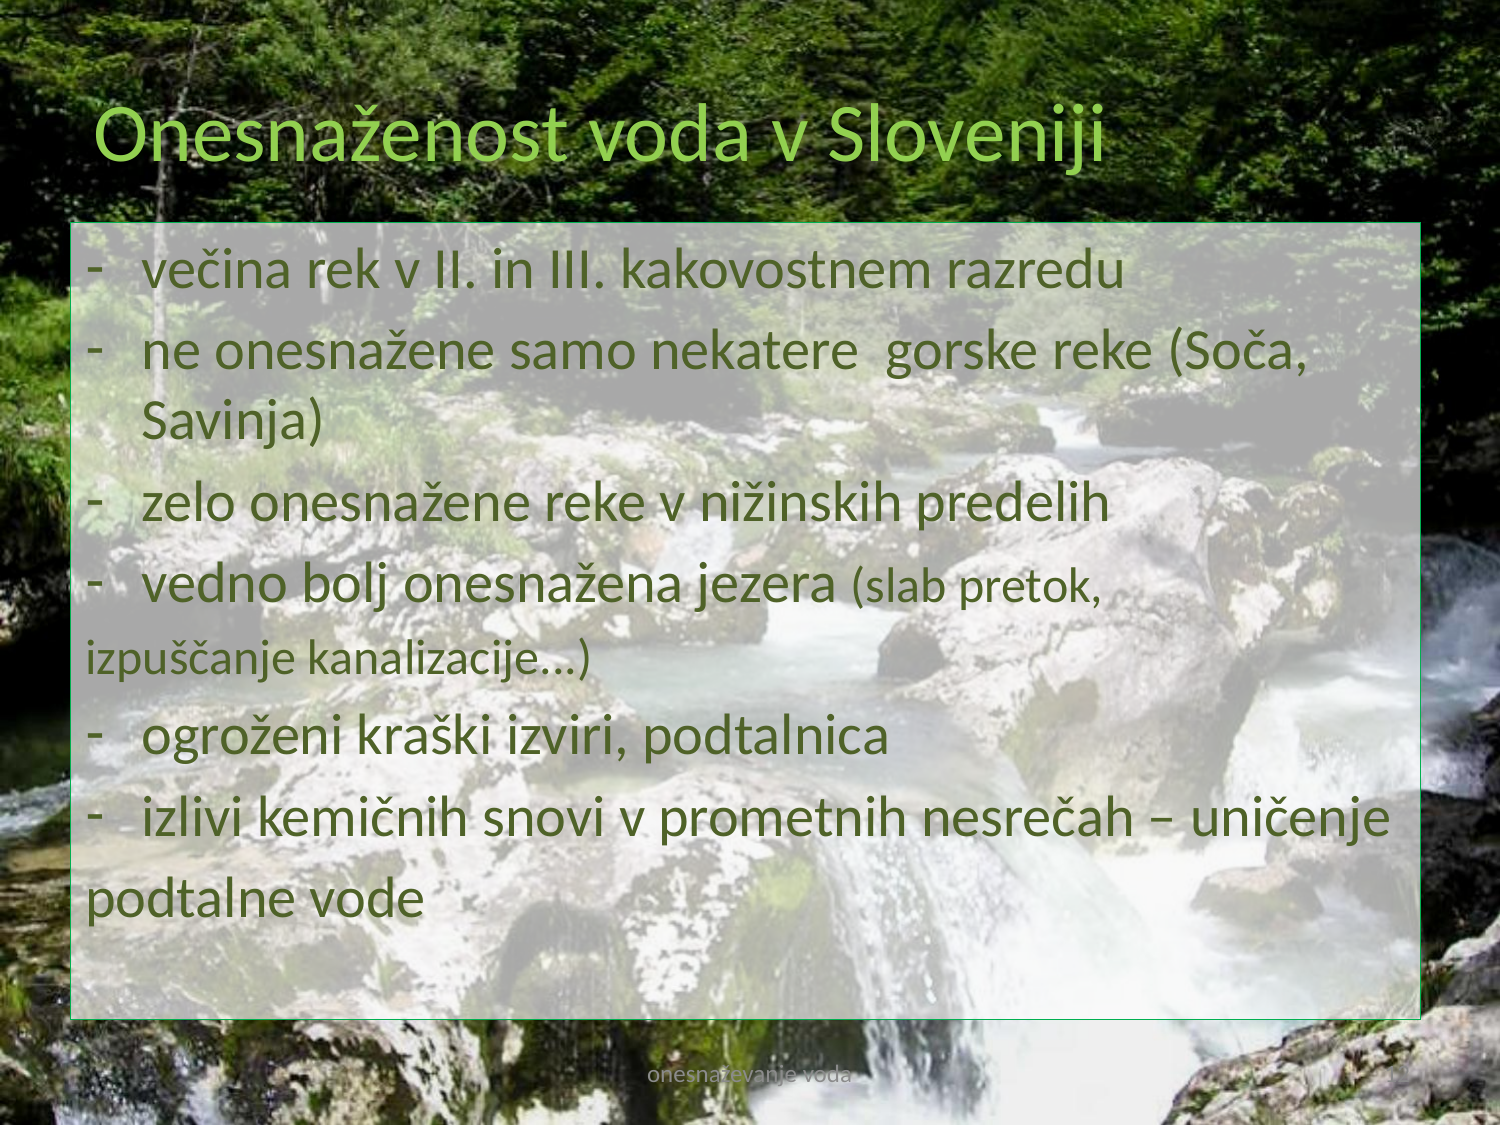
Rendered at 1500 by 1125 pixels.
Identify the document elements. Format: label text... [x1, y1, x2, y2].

picture [0, 0, 1500, 1125]
footer onesnaževanje voda [512, 1042, 988, 1103]
slide_number <number> [1074, 1042, 1425, 1103]
list večina rek v II. in III. kakovostnem razredu ne onesnažene samo nekatere gorske reke (Soča, Savinja) zelo onesnažene reke v nižinskih predelih vedno bolj onesnažena jezera (slab pretok, izpuščanje kanalizacije...) ogroženi kraški izviri, podtalnica izlivi kemičnih snovi v prometnih nesrečah – uničenje podtalne vode [70, 222, 1421, 1020]
title Onesnaženost voda v Sloveniji [70, 58, 1132, 198]
